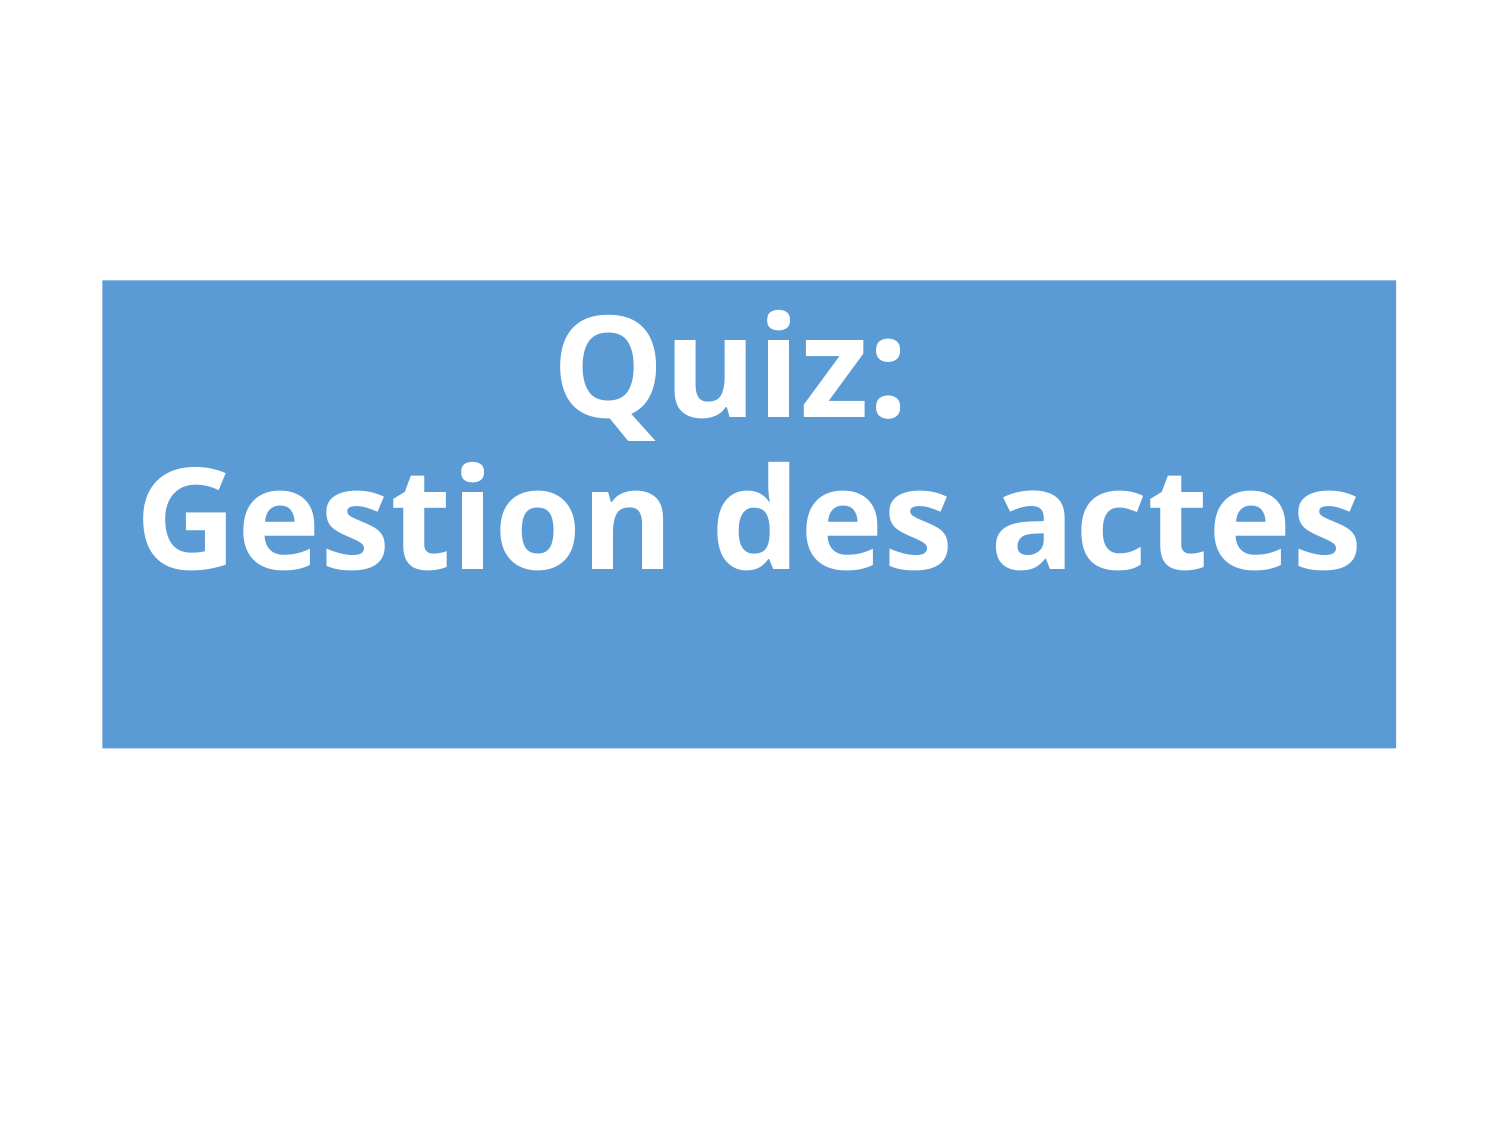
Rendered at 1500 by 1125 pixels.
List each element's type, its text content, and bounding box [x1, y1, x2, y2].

title Quiz: Gestion des actes [102, 280, 1397, 749]
